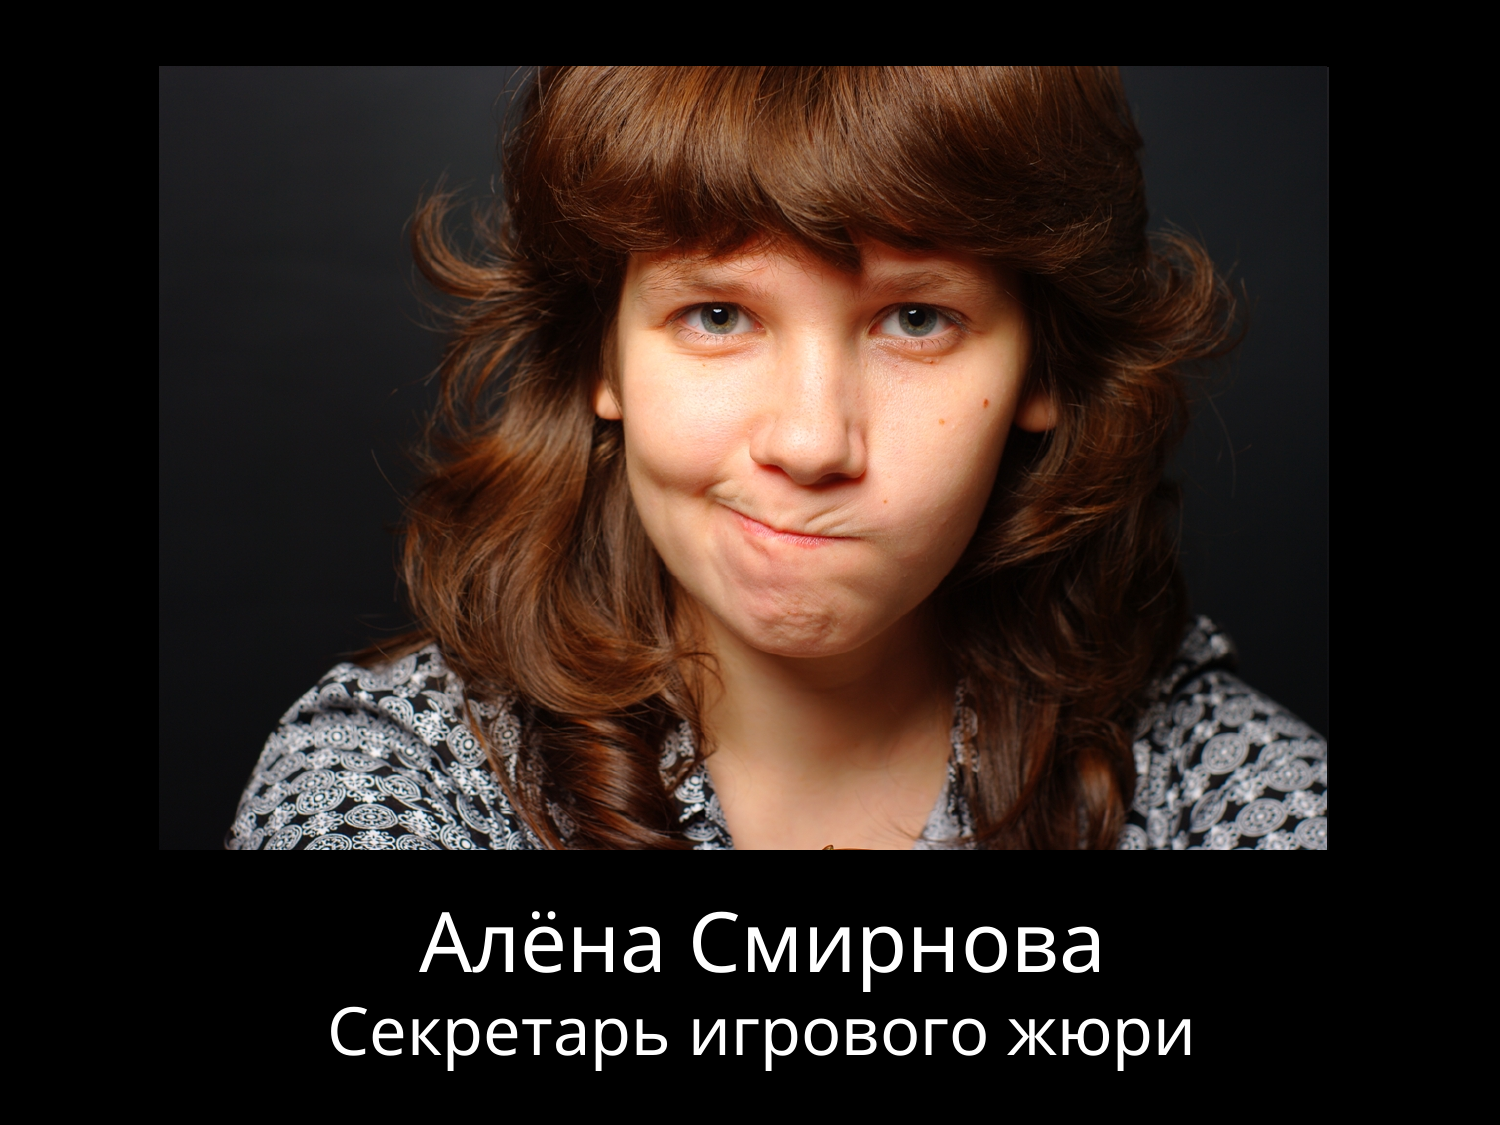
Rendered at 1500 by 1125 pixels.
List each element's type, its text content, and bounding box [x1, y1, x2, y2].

picture [159, 66, 1329, 850]
text_box Алёна Смирнова Секретарь игрового жюри [312, 881, 1213, 1077]
